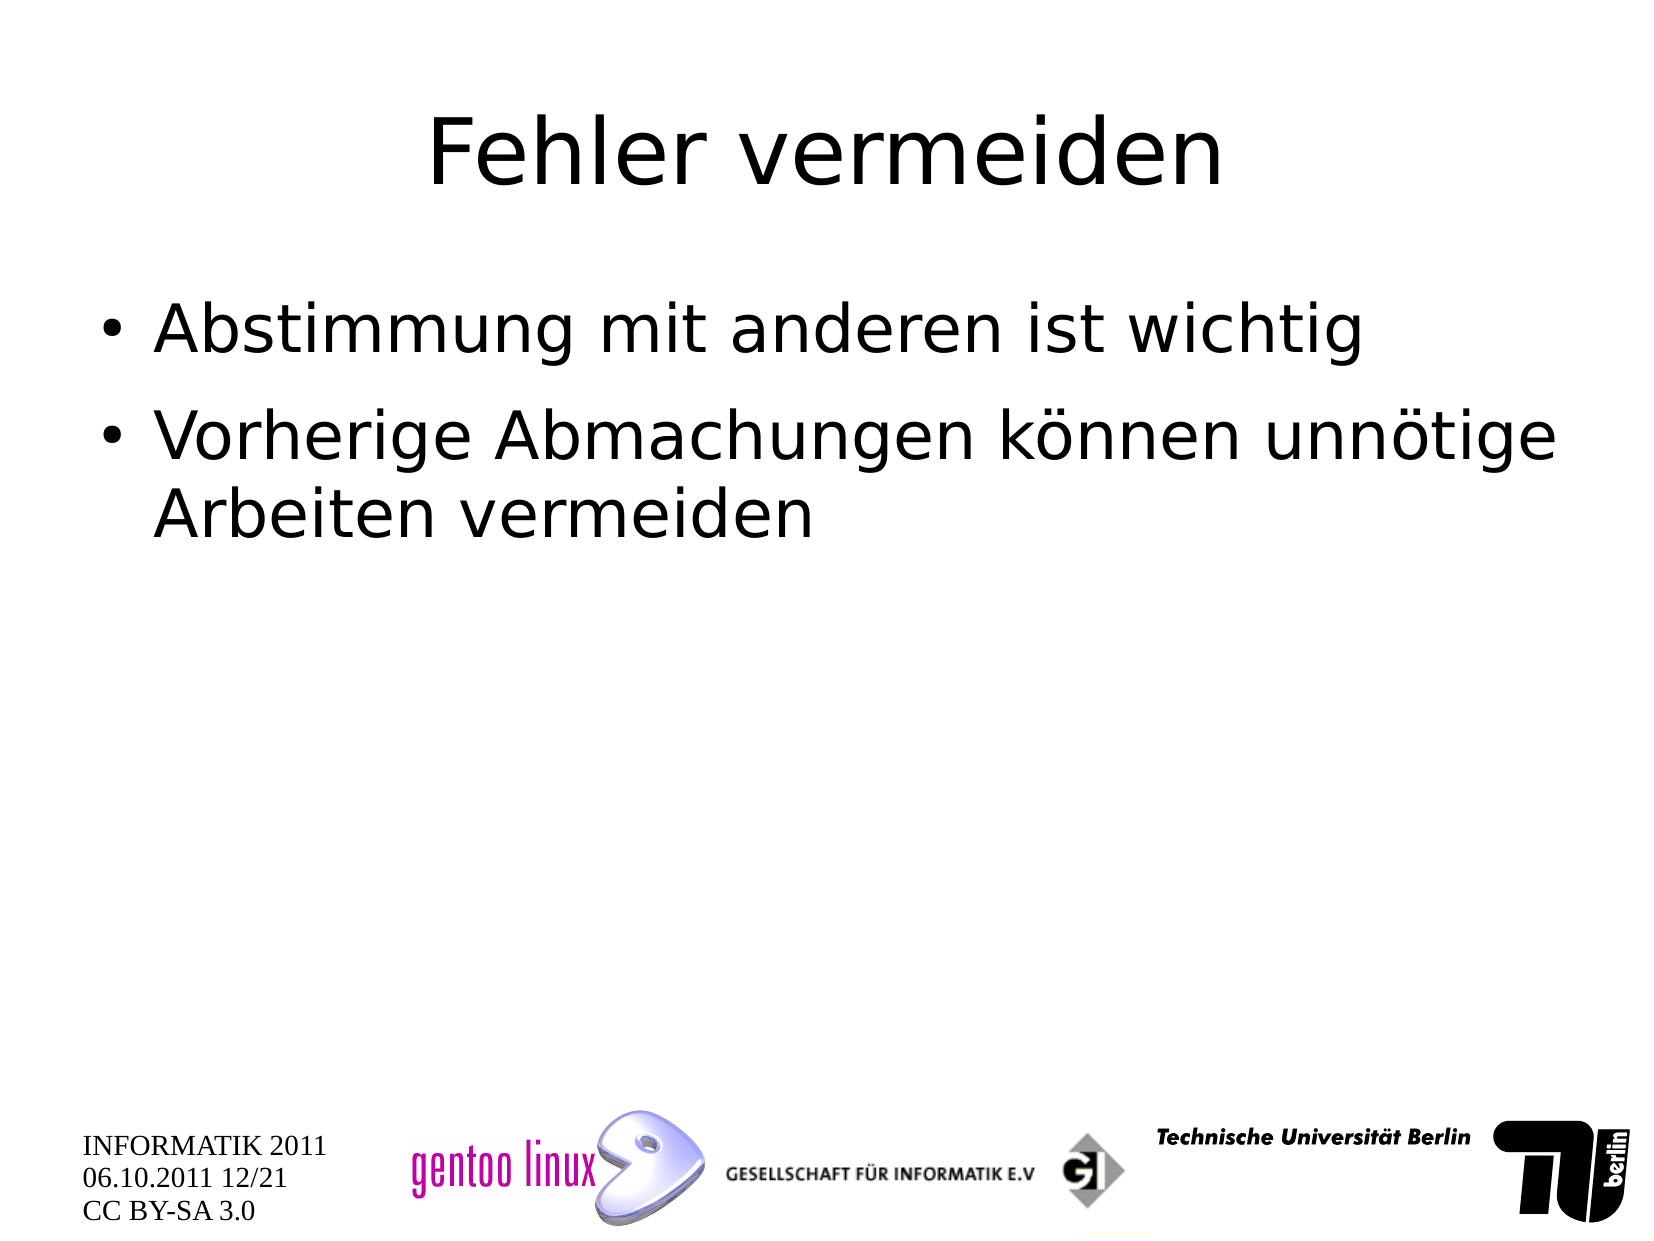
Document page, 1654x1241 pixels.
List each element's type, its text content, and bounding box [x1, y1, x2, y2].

list Abstimmung mit anderen ist wichtig Vorherige Abmachungen können unnötige Arbeiten vermeiden [82, 290, 1571, 1109]
picture [407, 1109, 708, 1230]
title Fehler vermeiden [82, 49, 1571, 257]
picture [726, 1109, 1152, 1234]
